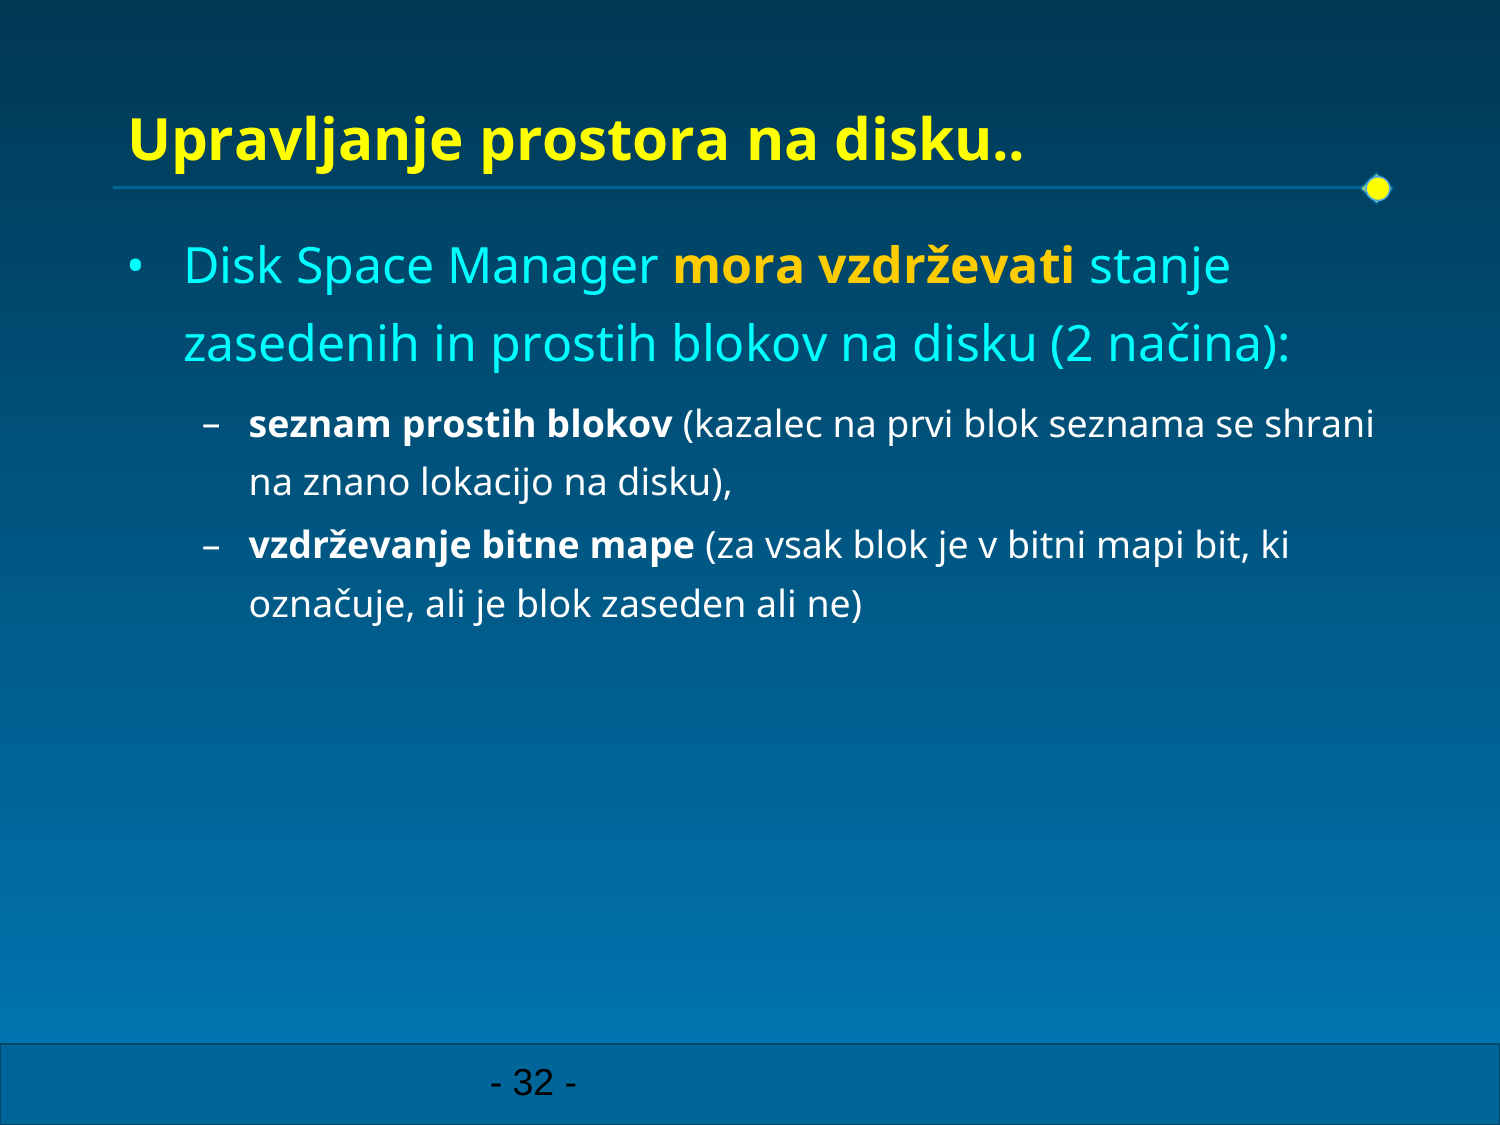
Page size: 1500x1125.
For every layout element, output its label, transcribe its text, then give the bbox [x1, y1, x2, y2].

title Upravljanje prostora na disku.. [112, 94, 1388, 181]
list Disk Space Manager mora vzdrževati stanje zasedenih in prostih blokov na disku (2 načina): seznam prostih blokov (kazalec na prvi blok seznama se shrani na znano lokacijo na disku), vzdrževanje bitne mape (za vsak blok je v bitni mapi bit, ki označuje, ali je blok zaseden ali ne) [112, 208, 1436, 1066]
